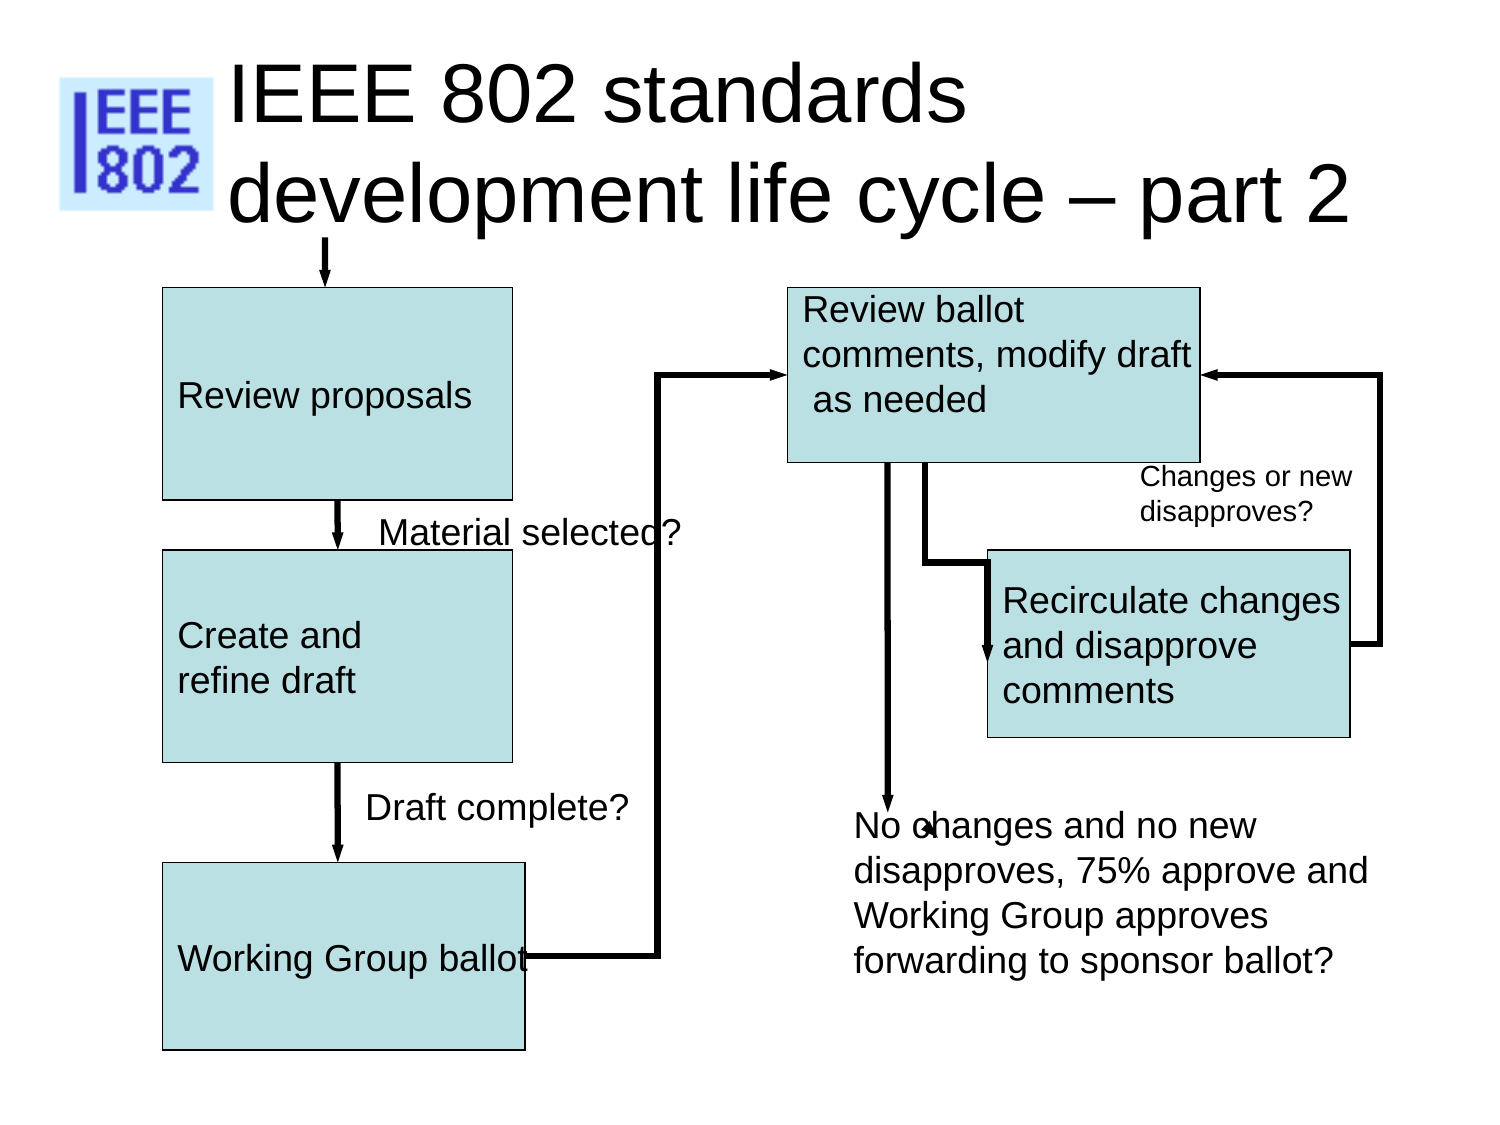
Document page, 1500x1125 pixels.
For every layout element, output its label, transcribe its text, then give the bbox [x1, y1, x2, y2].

text_box Material selected? [363, 500, 696, 561]
text_box IEEE 802 standards development life cycle – part 2 [212, 31, 1426, 247]
text_box Review ballot comments, modify draft as needed [787, 287, 1200, 462]
text_box Review proposals [162, 287, 513, 500]
text_box Create and refine draft [162, 550, 513, 763]
text_box Draft complete? [350, 774, 645, 836]
text_box Recirculate changes and disapprove comments [988, 550, 1350, 737]
text_box Changes or new disapproves? [1125, 450, 1429, 536]
text_box Working Group ballot [163, 862, 525, 1050]
text_box No changes and no new disapproves, 75% approve and Working Group approves forwarding to sponsor ballot? [838, 793, 1384, 989]
